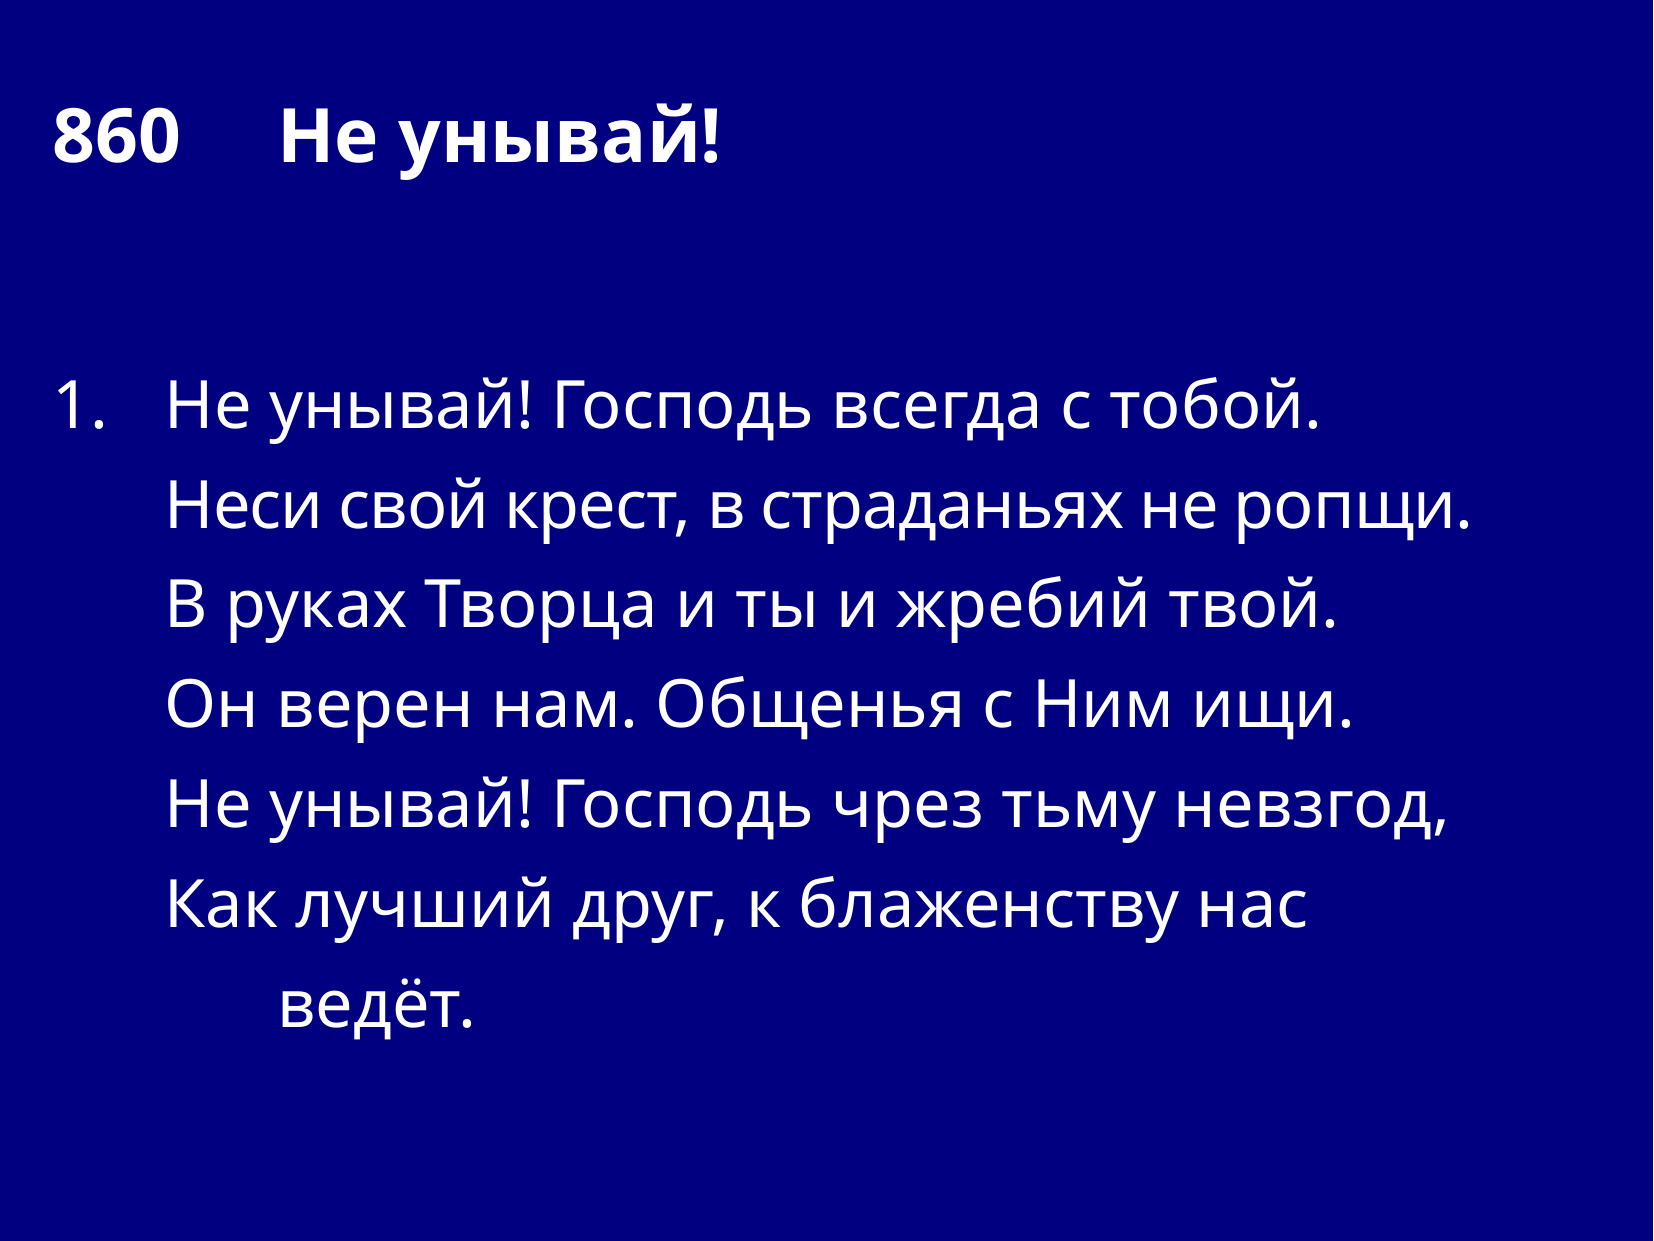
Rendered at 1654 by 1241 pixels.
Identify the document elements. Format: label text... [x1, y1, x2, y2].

text_box 1. Не унывай! Господь всегда с тобой. Неси свой крест, в страданьях не ропщи. В руках Творца и ты и жребий твой. Он верен нам. Общенья с Ним ищи. Не унывай! Господь чрез тьму невзгод, Как лучший друг, к блаженству нас ведёт. [37, 150, 1651, 1163]
text_box 860 Не унывай! [37, 75, 1576, 188]
